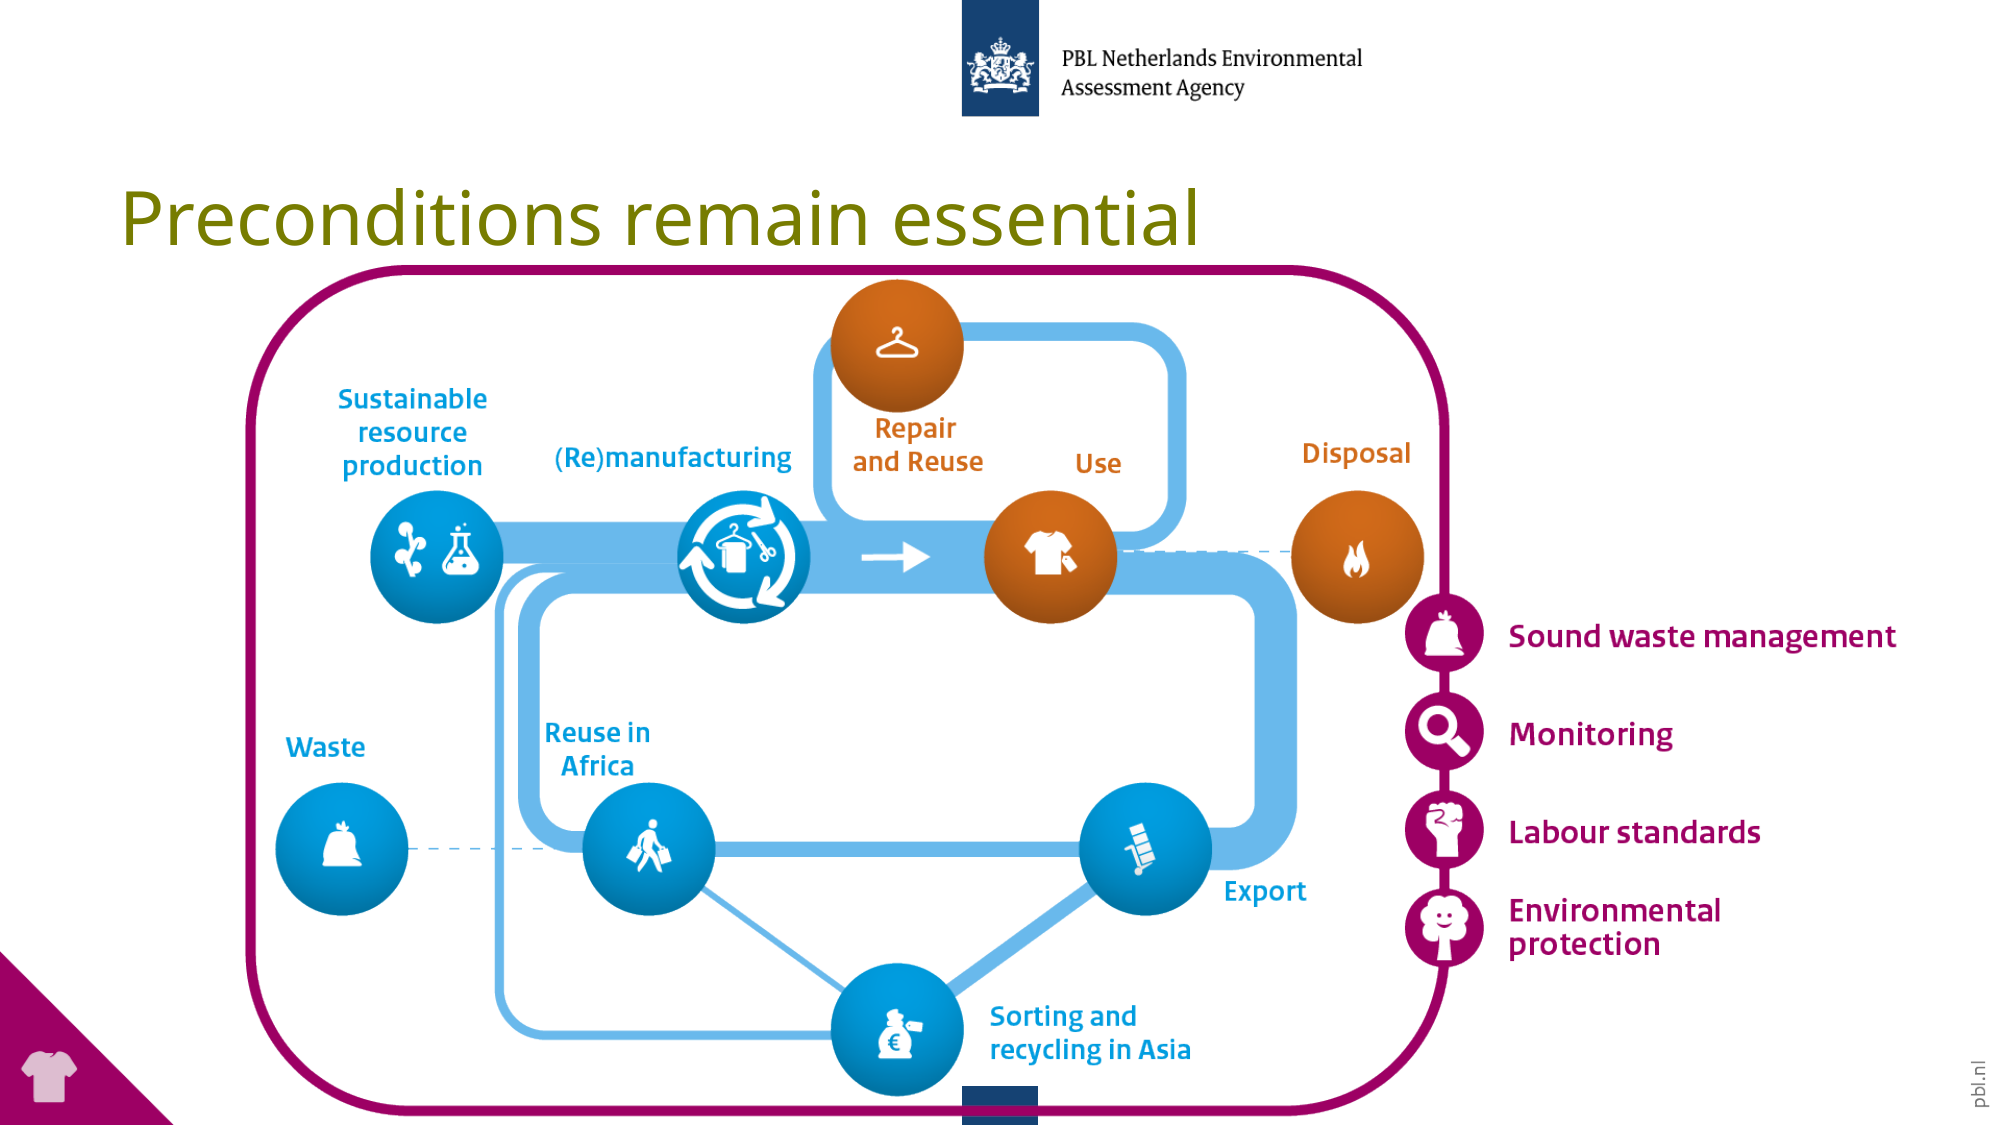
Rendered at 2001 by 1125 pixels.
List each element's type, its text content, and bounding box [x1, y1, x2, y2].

picture [0, 0, 2000, 1125]
title Preconditions remain essential [104, 172, 1897, 329]
